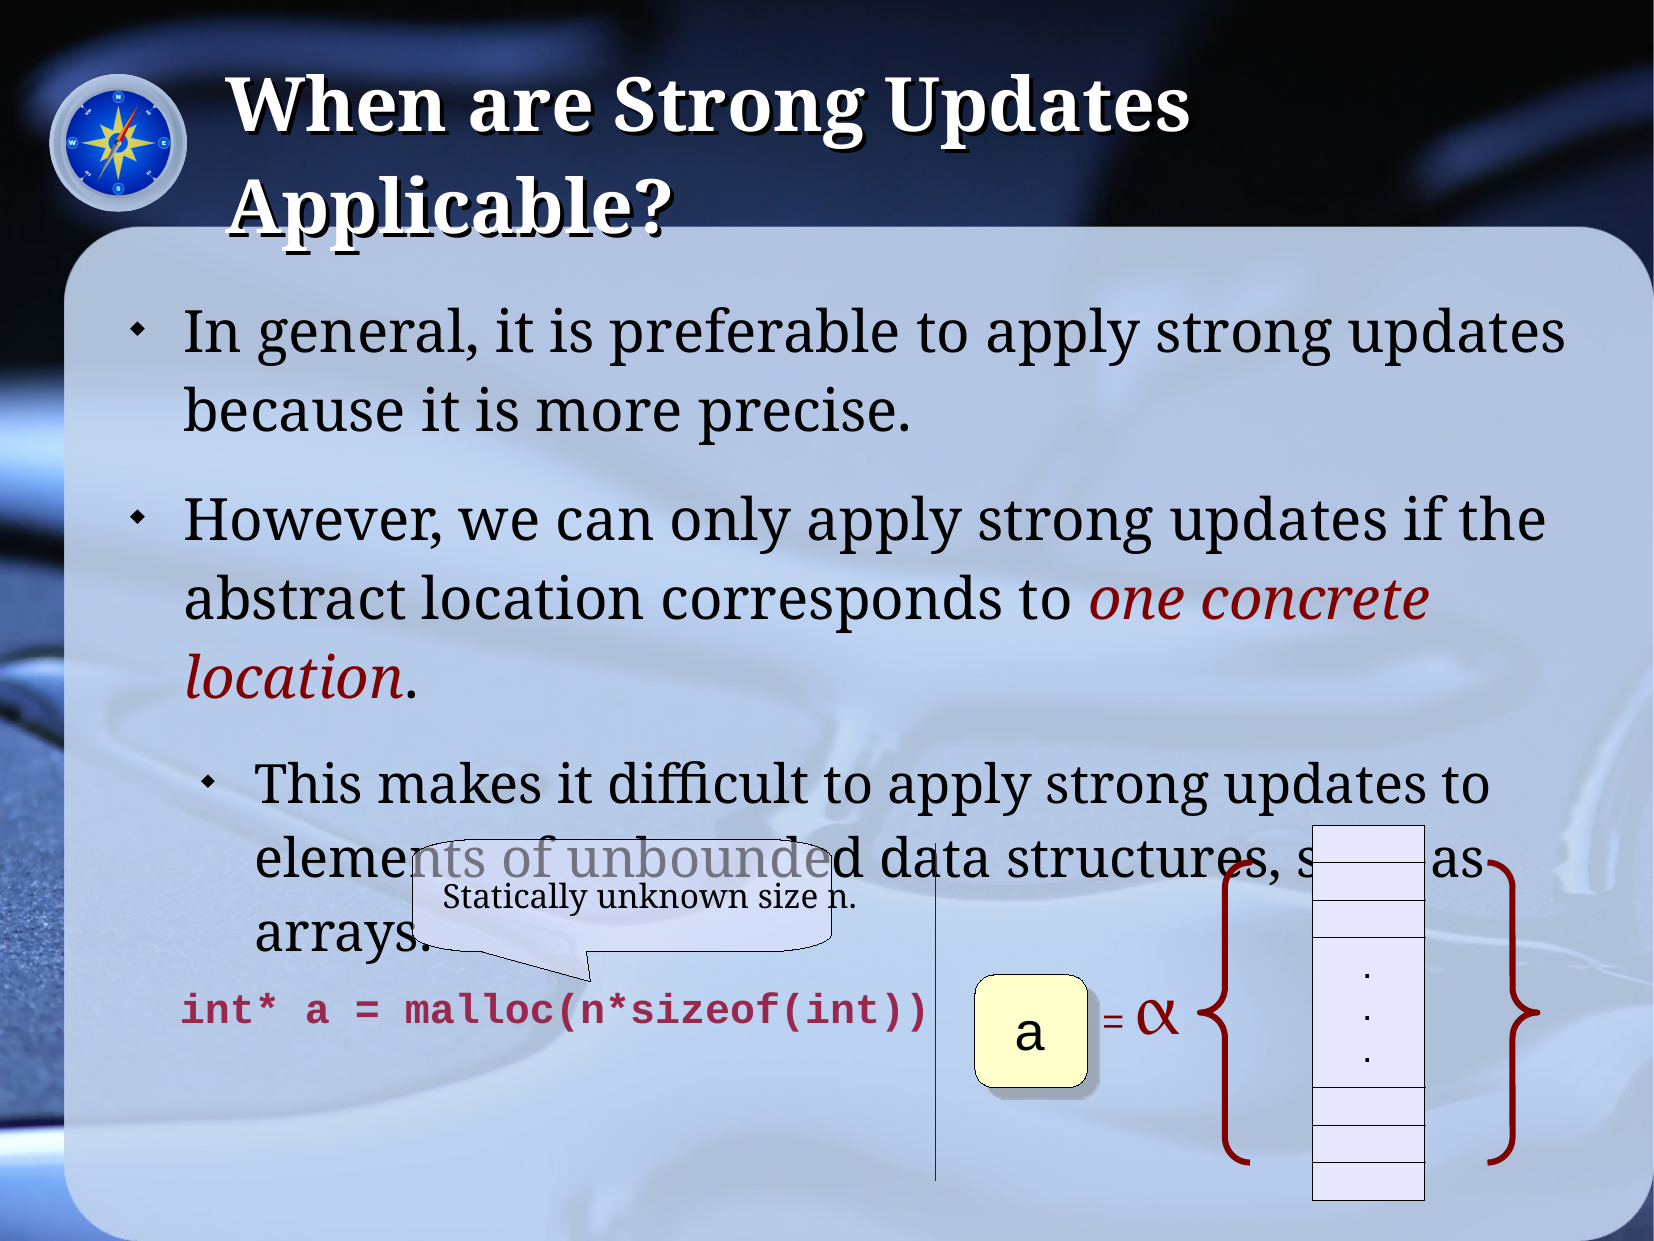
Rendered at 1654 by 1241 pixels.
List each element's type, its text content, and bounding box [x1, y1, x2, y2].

text_box [974, 974, 1088, 1088]
title When are Strong Updates Applicable? [225, 56, 1571, 250]
list In general, it is preferable to apply strong updates because it is more precise. However, we can only apply strong updates if the abstract location corresponds to one concrete location. This makes it difficult to apply strong updates to elements of unbounded data structures, such as arrays. [112, 290, 1571, 826]
text_box int* a = malloc(n*sizeof(int)) [165, 981, 953, 1057]
text_box a [992, 993, 1068, 1070]
picture [0, 0, 1654, 1241]
text_box Statically unknown size n. [412, 839, 832, 982]
text_box [1312, 825, 1425, 1201]
text_box =  [1087, 975, 1201, 1065]
text_box . . . [1347, 937, 1388, 1126]
